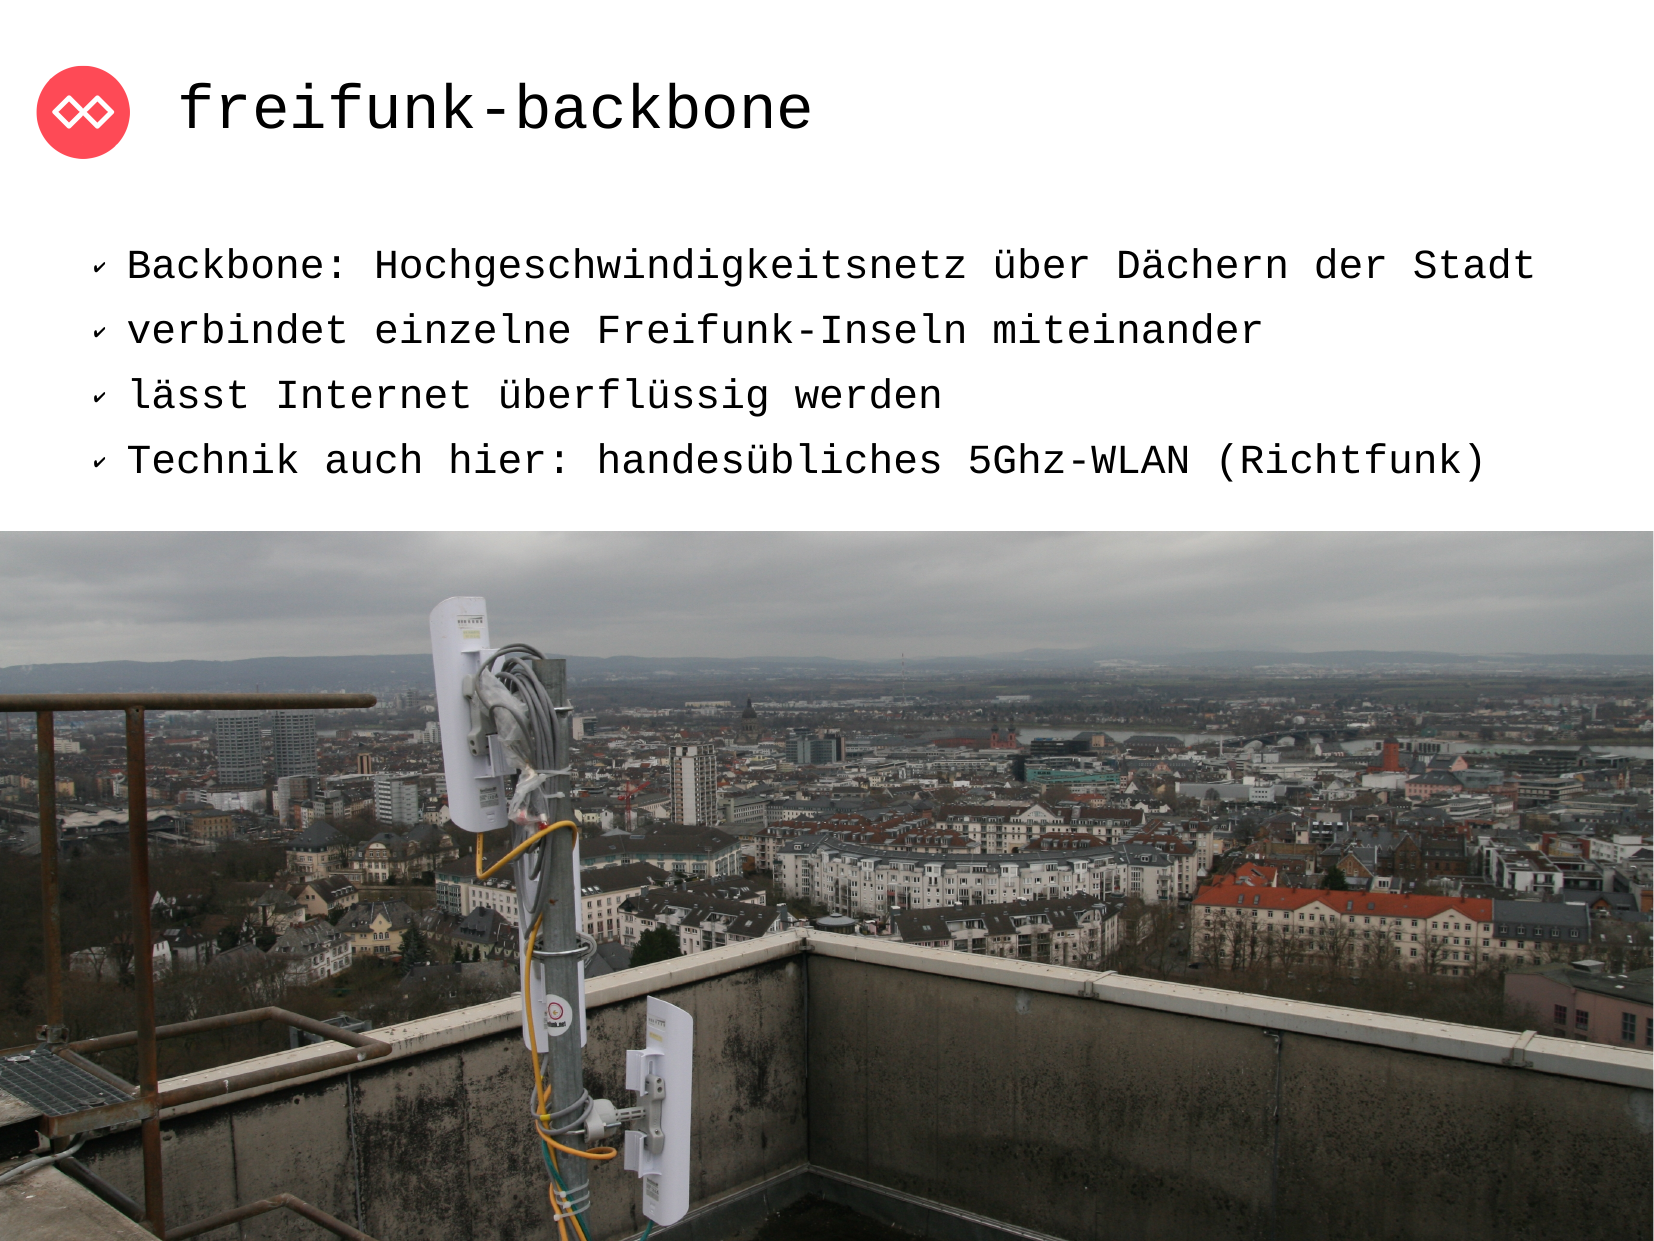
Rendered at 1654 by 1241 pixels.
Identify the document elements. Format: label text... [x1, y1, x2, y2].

title freifunk-backbone [177, 8, 1465, 216]
picture [17, 46, 149, 178]
picture [0, 531, 1654, 1241]
list Backbone: Hochgeschwindigkeitsnetz über Dächern der Stadt verbindet einzelne Freifunk-Inseln miteinander lässt Internet überflüssig werden Technik auch hier: handesübliches 5Ghz-WLAN (Richtfunk) [82, 244, 1565, 502]
